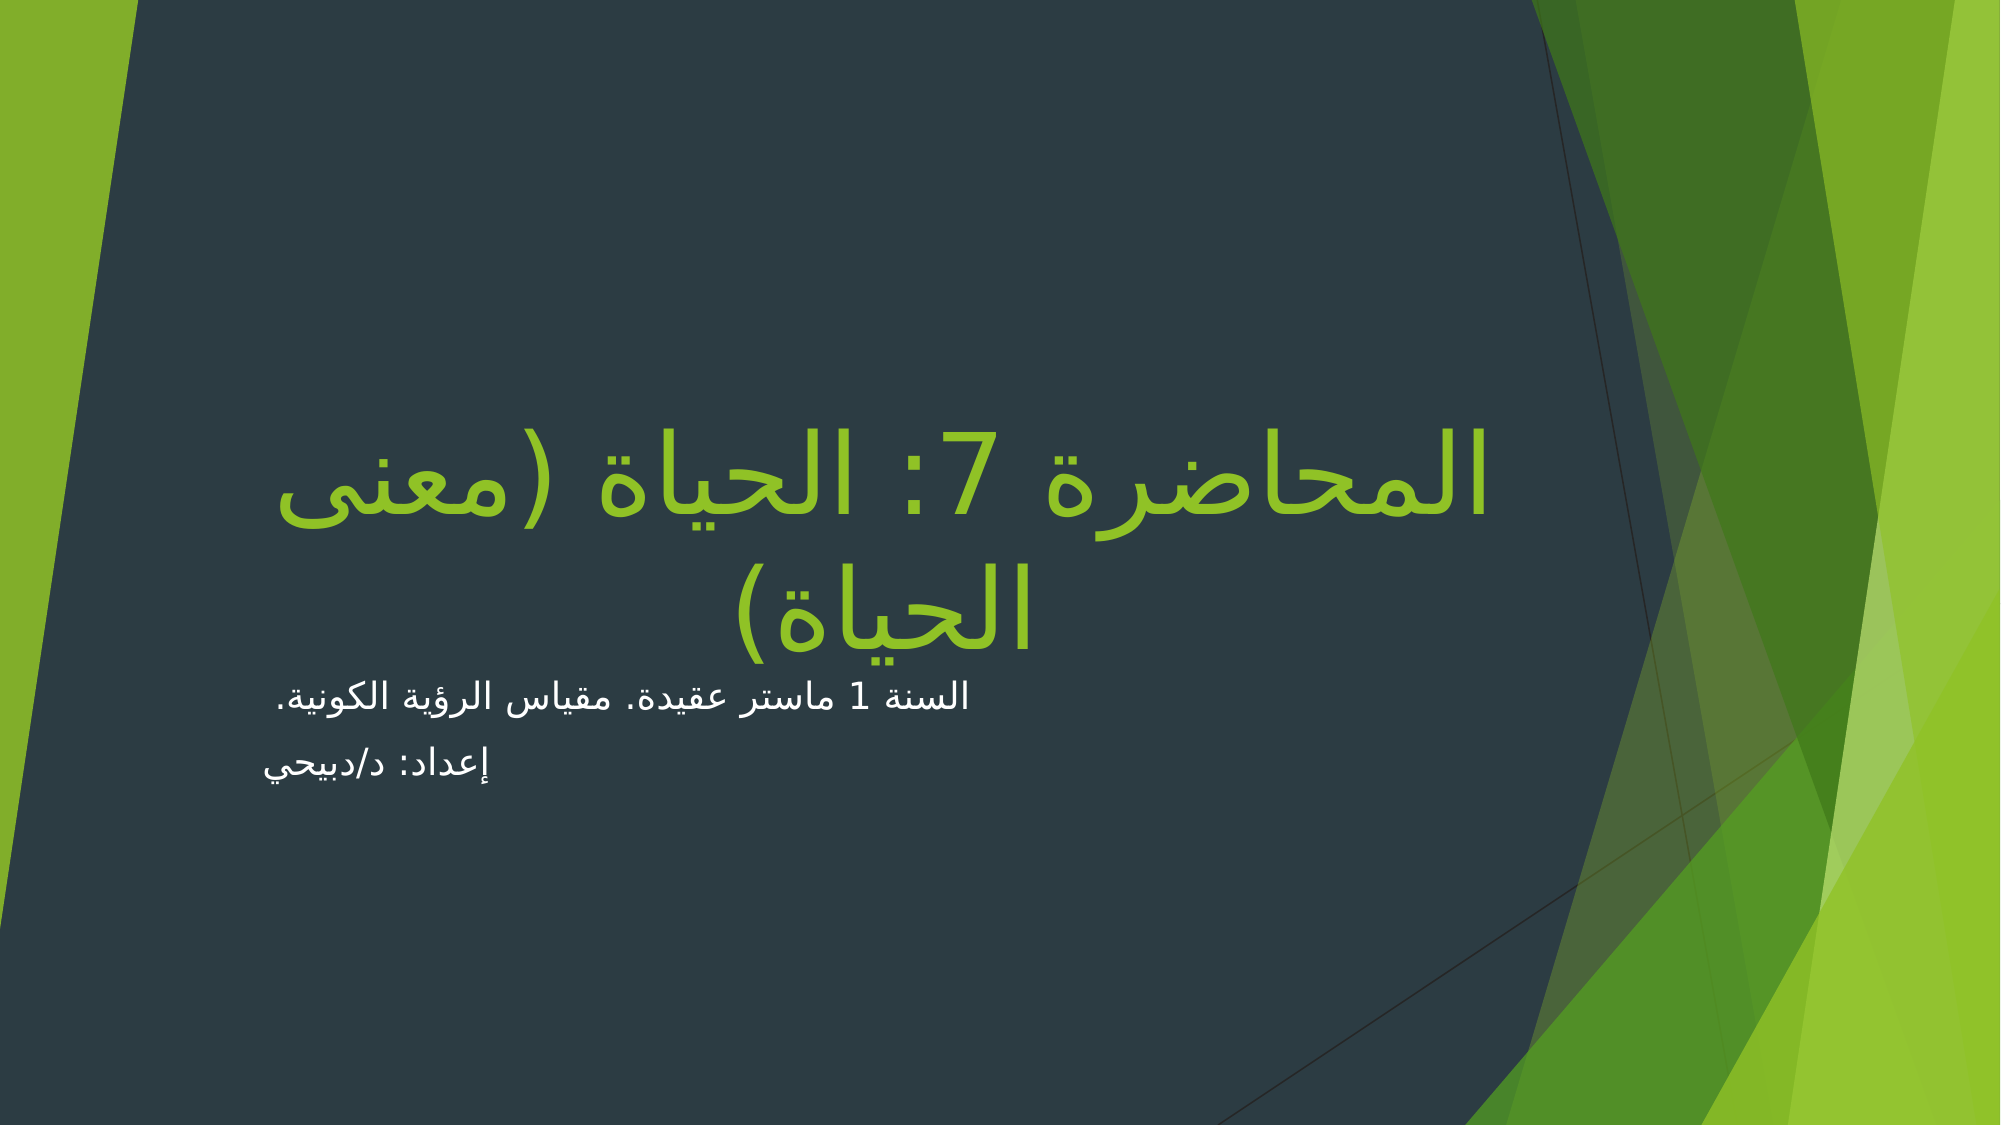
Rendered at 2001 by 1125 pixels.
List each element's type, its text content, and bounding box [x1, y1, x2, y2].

subtitle السنة 1 ماستر عقيدة. مقياس الرؤية الكونية. إعداد: د/دبيحي [247, 664, 1522, 845]
title المحاضرة 7: الحياة (معنى الحياة) [247, 394, 1522, 664]
